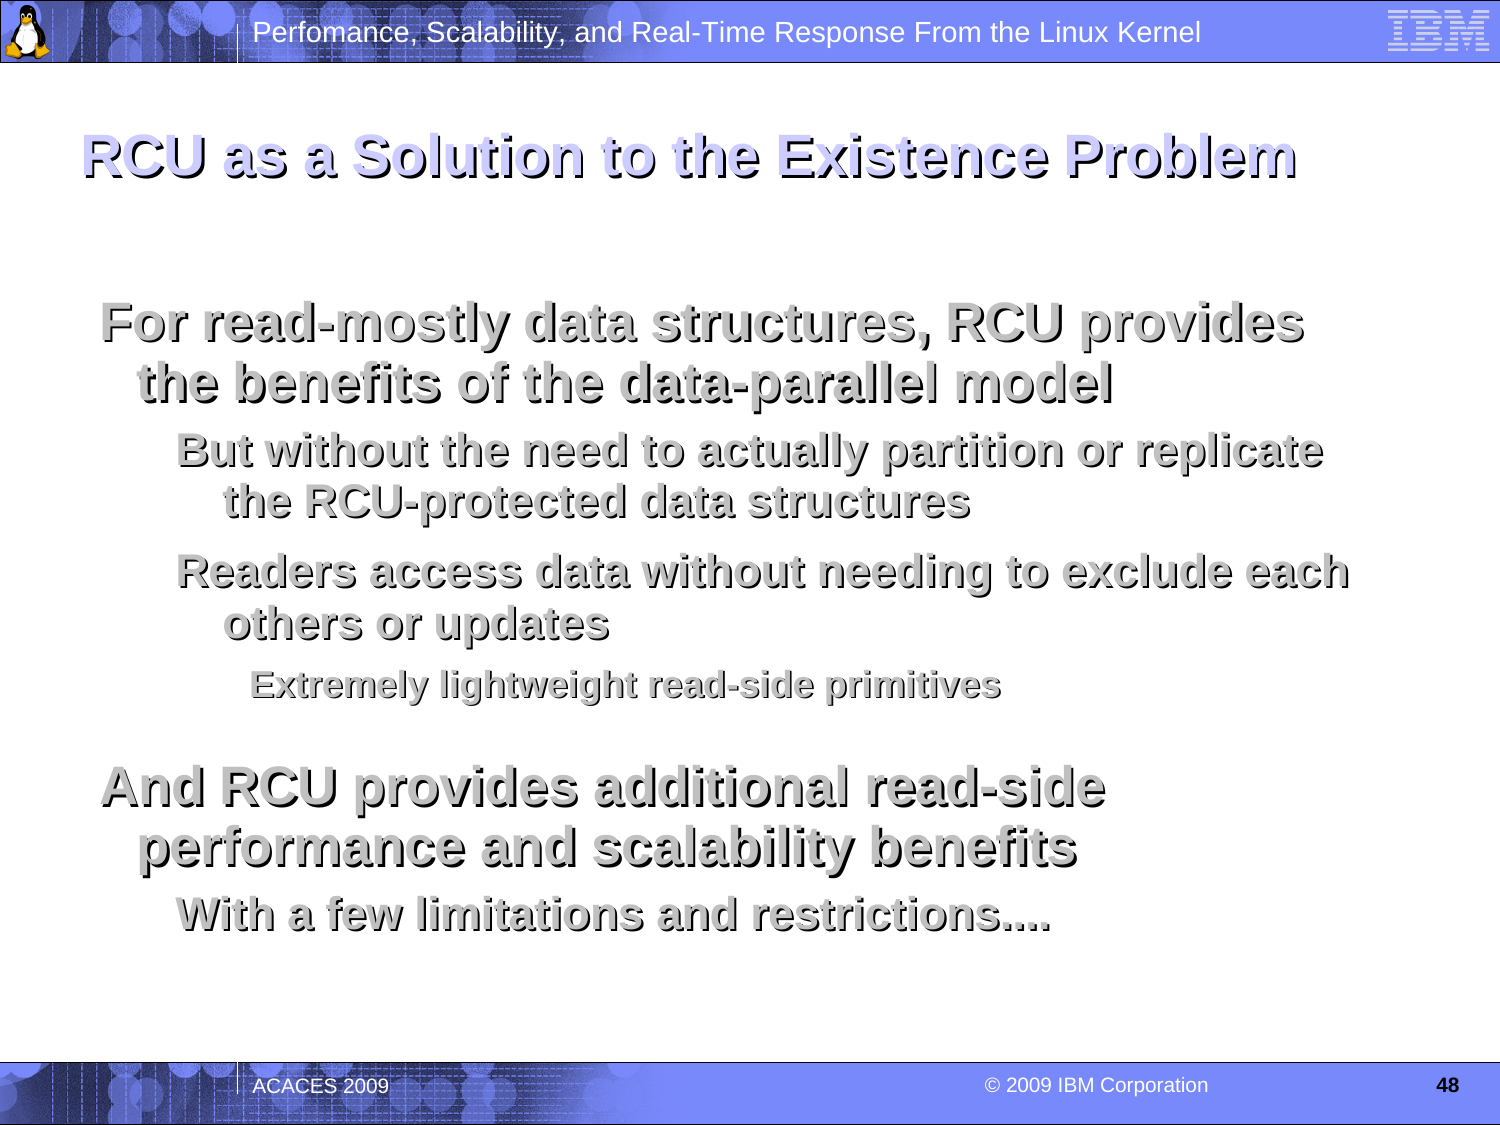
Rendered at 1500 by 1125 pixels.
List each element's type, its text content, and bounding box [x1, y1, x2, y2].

picture [1, 1, 1500, 62]
title RCU as a Solution to the Existence Problem [79, 116, 1433, 199]
picture [0, 1063, 1500, 1124]
list For read-mostly data structures, RCU provides the benefits of the data-parallel model But without the need to actually partition or replicate the RCU-protected data structures Readers access data without needing to exclude each others or updates Extremely lightweight read-side primitives And RCU provides additional read-side performance and scalability benefits With a few limitations and restrictions.... [99, 291, 1389, 1022]
